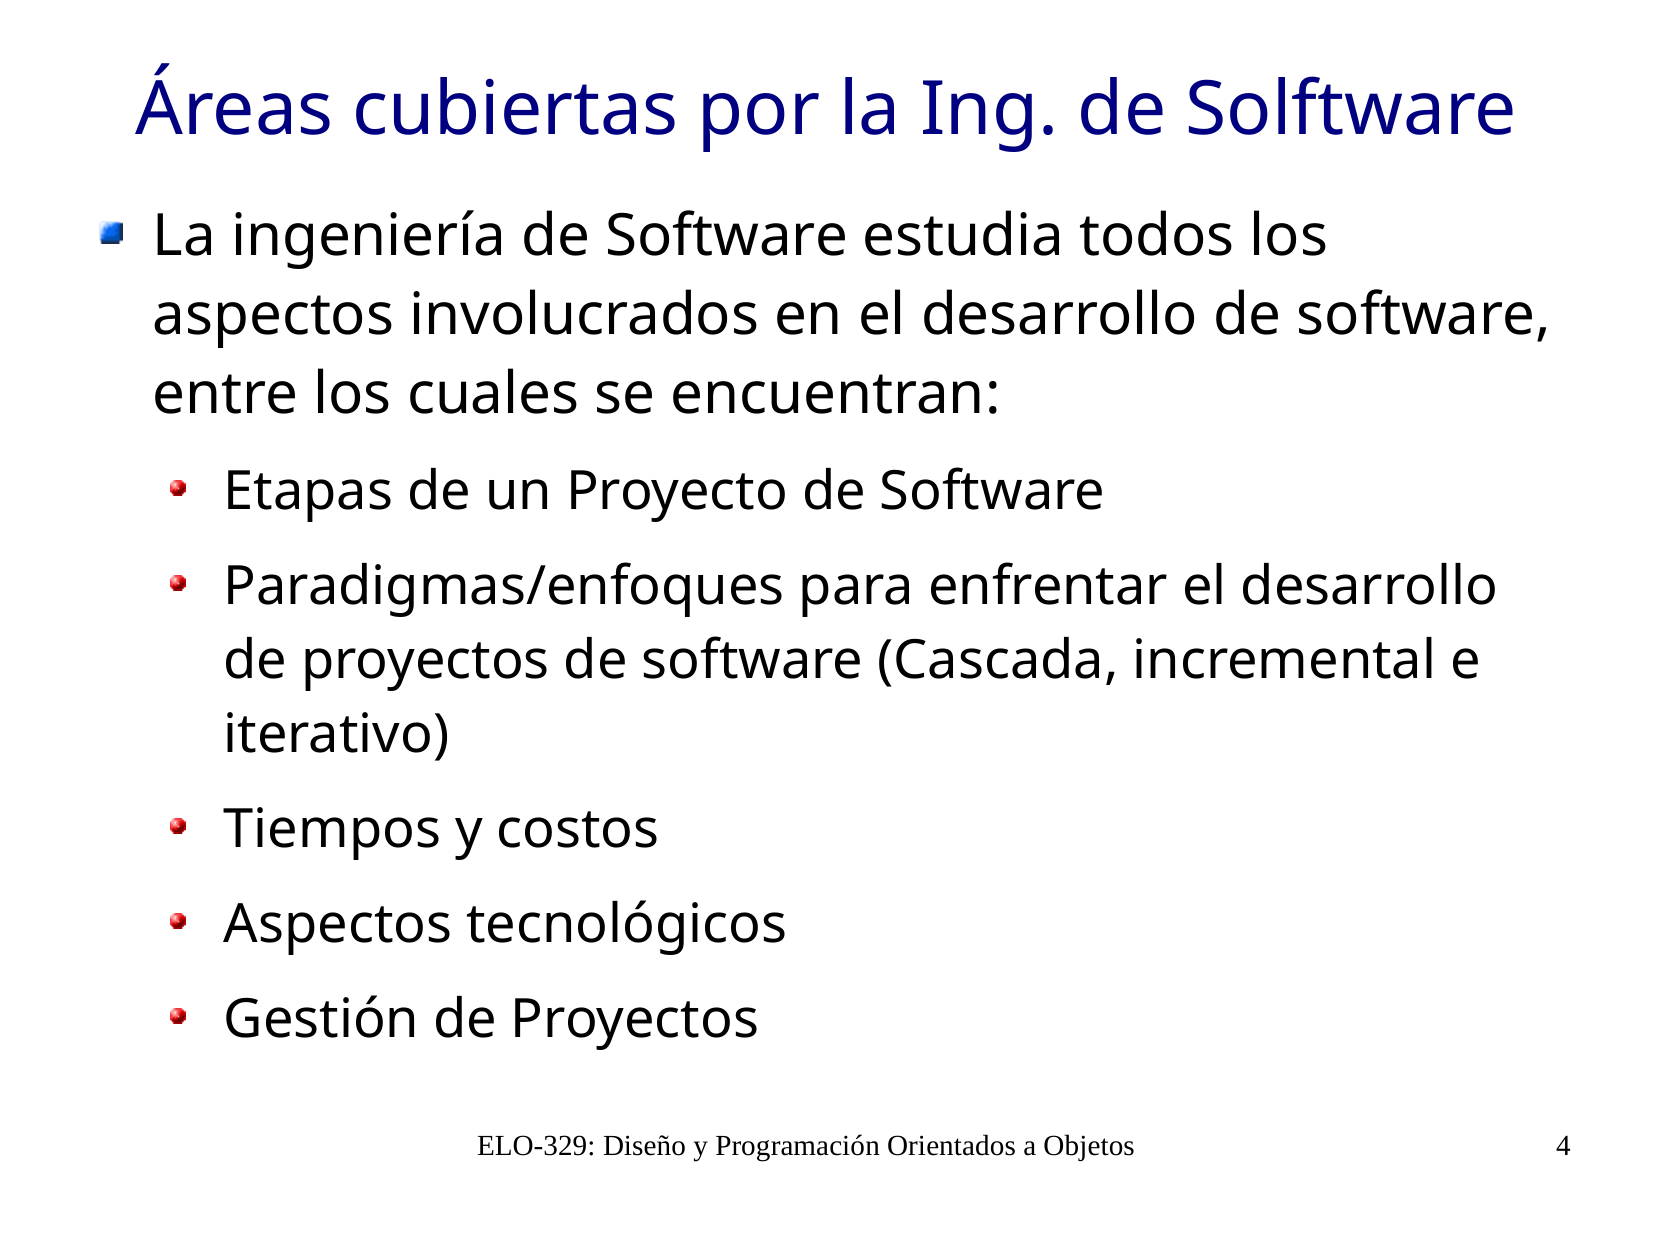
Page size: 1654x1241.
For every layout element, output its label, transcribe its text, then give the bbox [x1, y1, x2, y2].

list La ingeniería de Software estudia todos los aspectos involucrados en el desarrollo de software, entre los cuales se encuentran: Etapas de un Proyecto de Software Paradigmas/enfoques para enfrentar el desarrollo de proyectos de software (Cascada, incremental e iterativo)‏ Tiempos y costos Aspectos tecnológicos Gestión de Proyectos [81, 192, 1571, 1104]
title Áreas cubiertas por la Ing. de Solftware [82, 55, 1571, 156]
